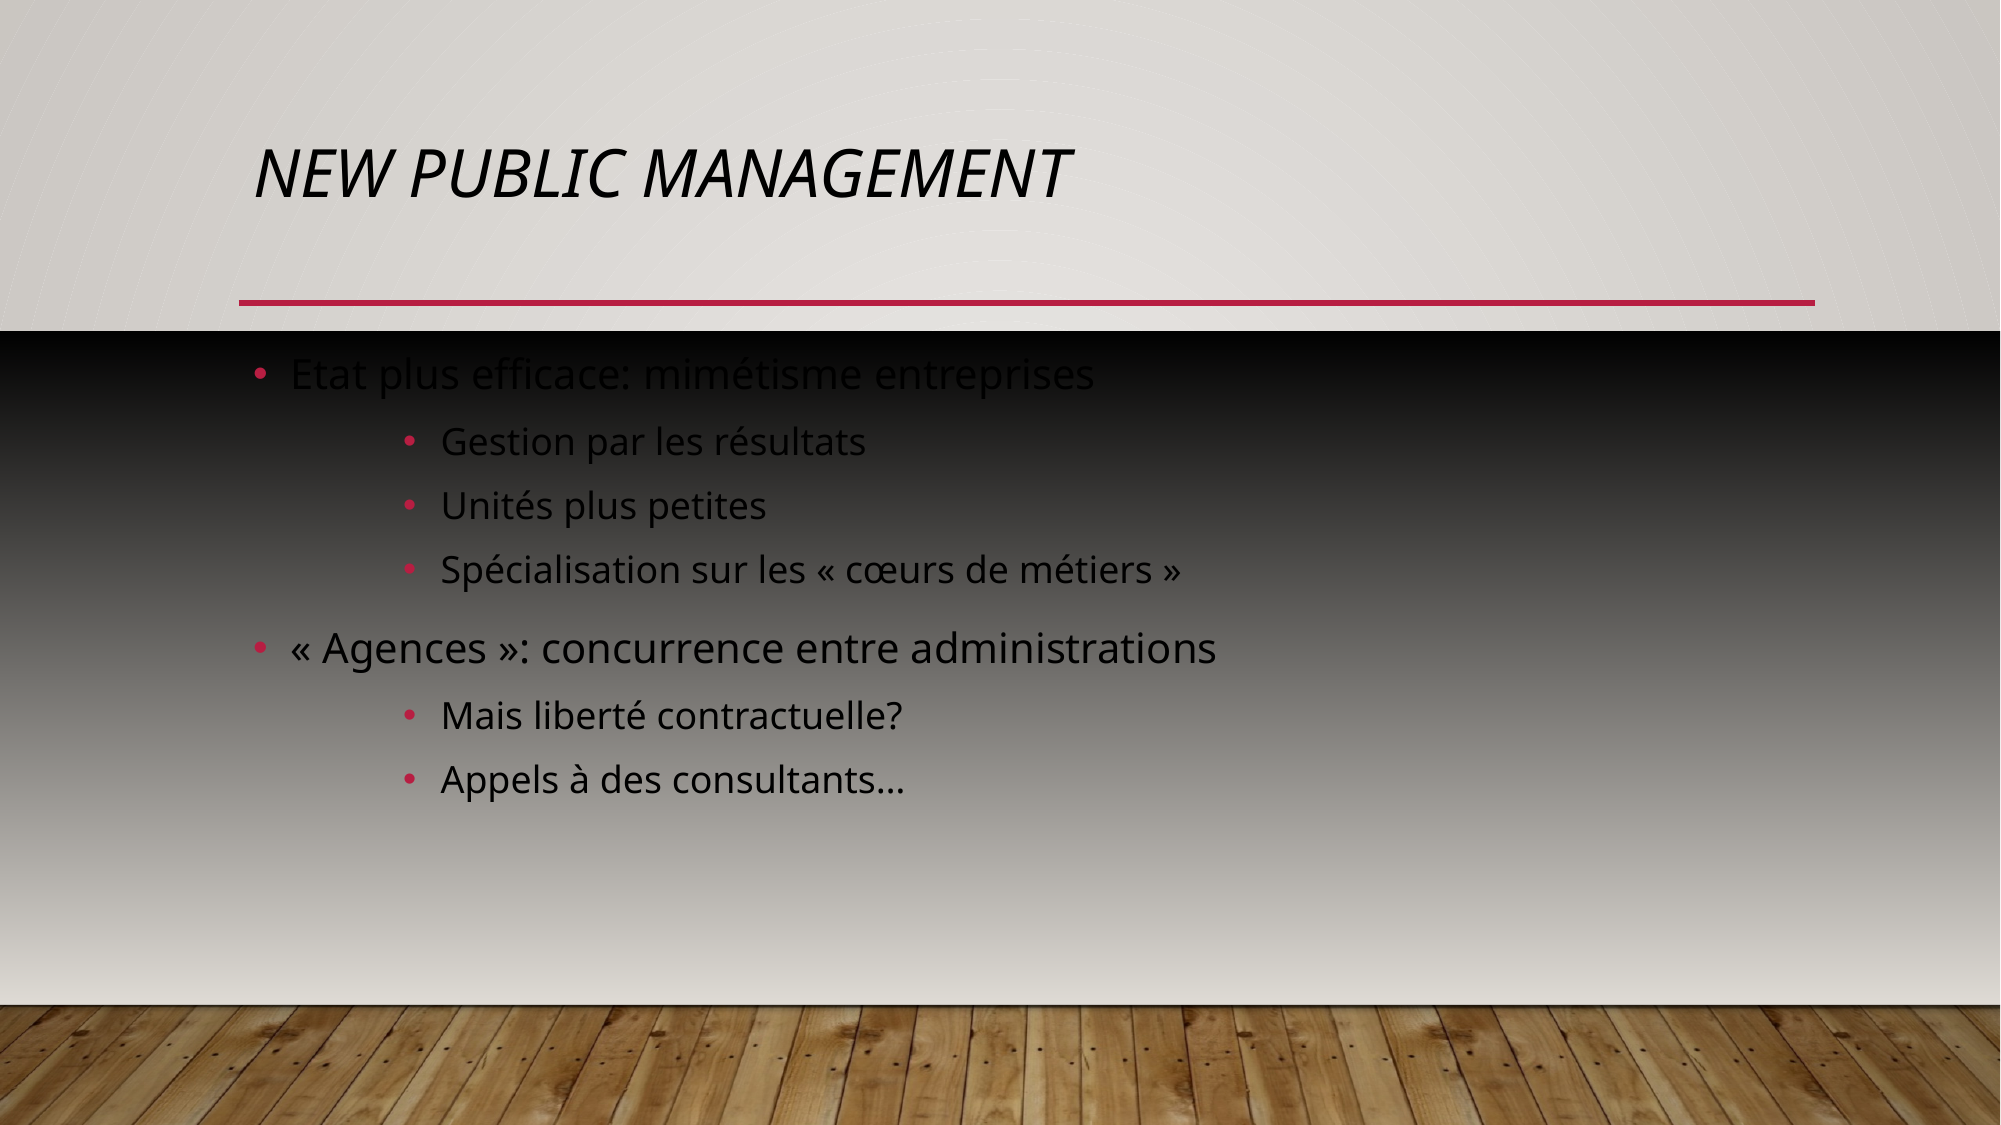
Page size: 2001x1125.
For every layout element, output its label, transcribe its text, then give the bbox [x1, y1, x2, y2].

list Etat plus efficace: mimétisme entreprises Gestion par les résultats Unités plus petites Spécialisation sur les « cœurs de métiers » « Agences »: concurrence entre administrations Mais liberté contractuelle? Appels à des consultants… [238, 330, 1814, 897]
title New public management [238, 131, 1814, 305]
